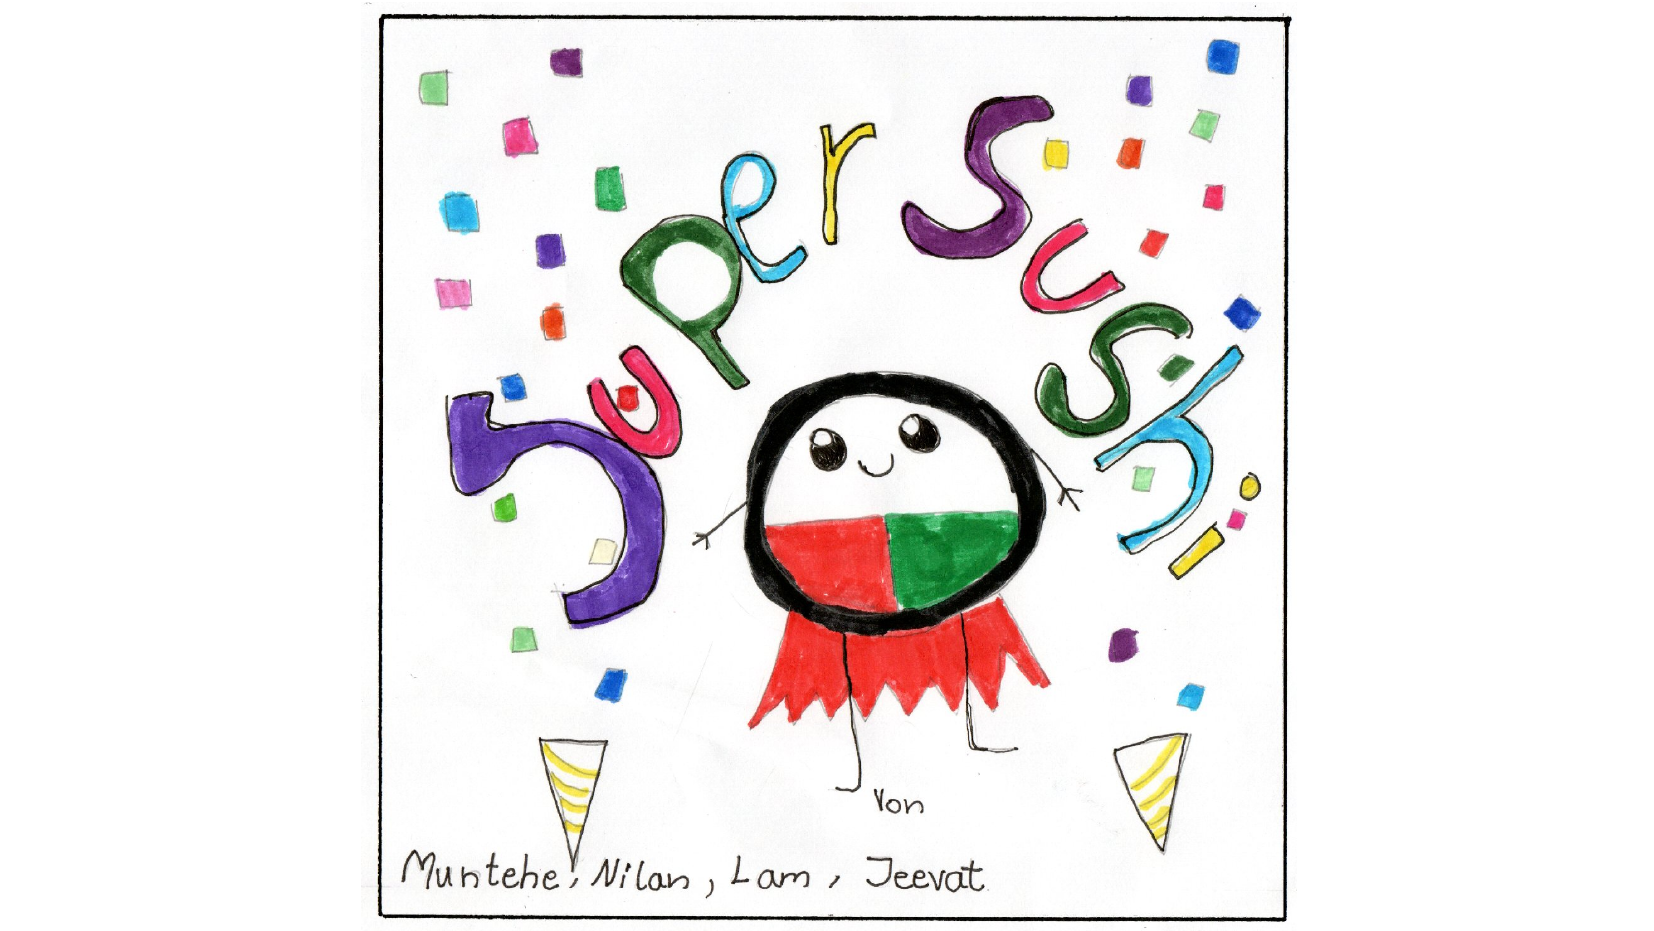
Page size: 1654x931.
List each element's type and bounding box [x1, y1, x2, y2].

picture [361, 2, 1297, 931]
